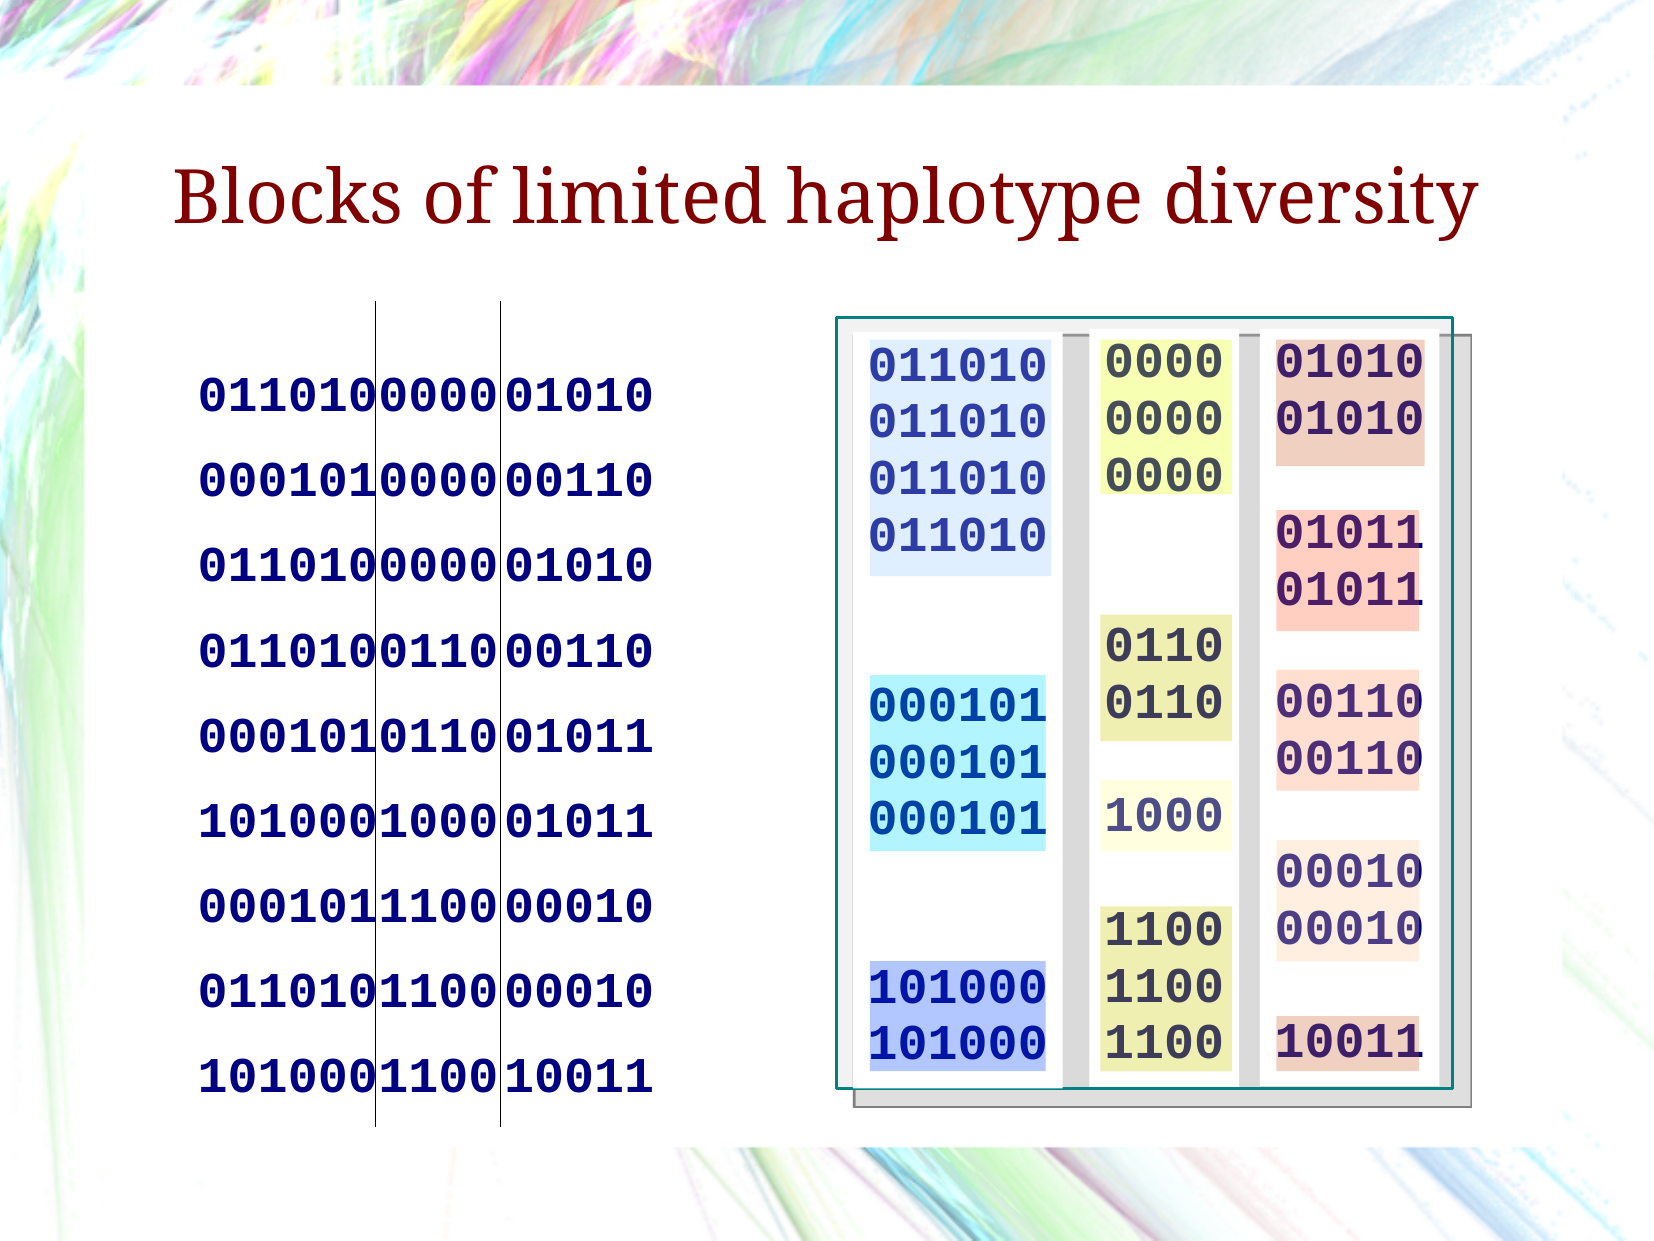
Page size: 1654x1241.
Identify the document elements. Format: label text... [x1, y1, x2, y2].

title Blocks of limited haplotype diversity [82, 98, 1571, 291]
text_box 01010 01010 01011 01011 00110 00110 00010 00010 10011 [1259, 328, 1440, 1086]
text_box [869, 961, 1046, 1072]
text_box [869, 339, 1052, 577]
text_box 011010 011010 011010 011010 000101 000101 000101 101000 101000 [852, 331, 1063, 1089]
text_box 011010 000101 011010 011010 000101 101000 000101 011010 101000 [183, 334, 363, 1093]
text_box [836, 317, 1453, 1089]
text_box [869, 675, 1046, 852]
text_box 01010 00110 01010 00110 01011 01011 00010 00010 10011 [489, 334, 669, 1093]
text_box 0000 0000 0000 0110 0110 1000 1100 1100 1100 [1089, 328, 1240, 1087]
picture [0, 0, 1654, 1241]
text_box 0000 0000 0000 0110 0110 1000 1100 1100 1100 [363, 334, 489, 1093]
